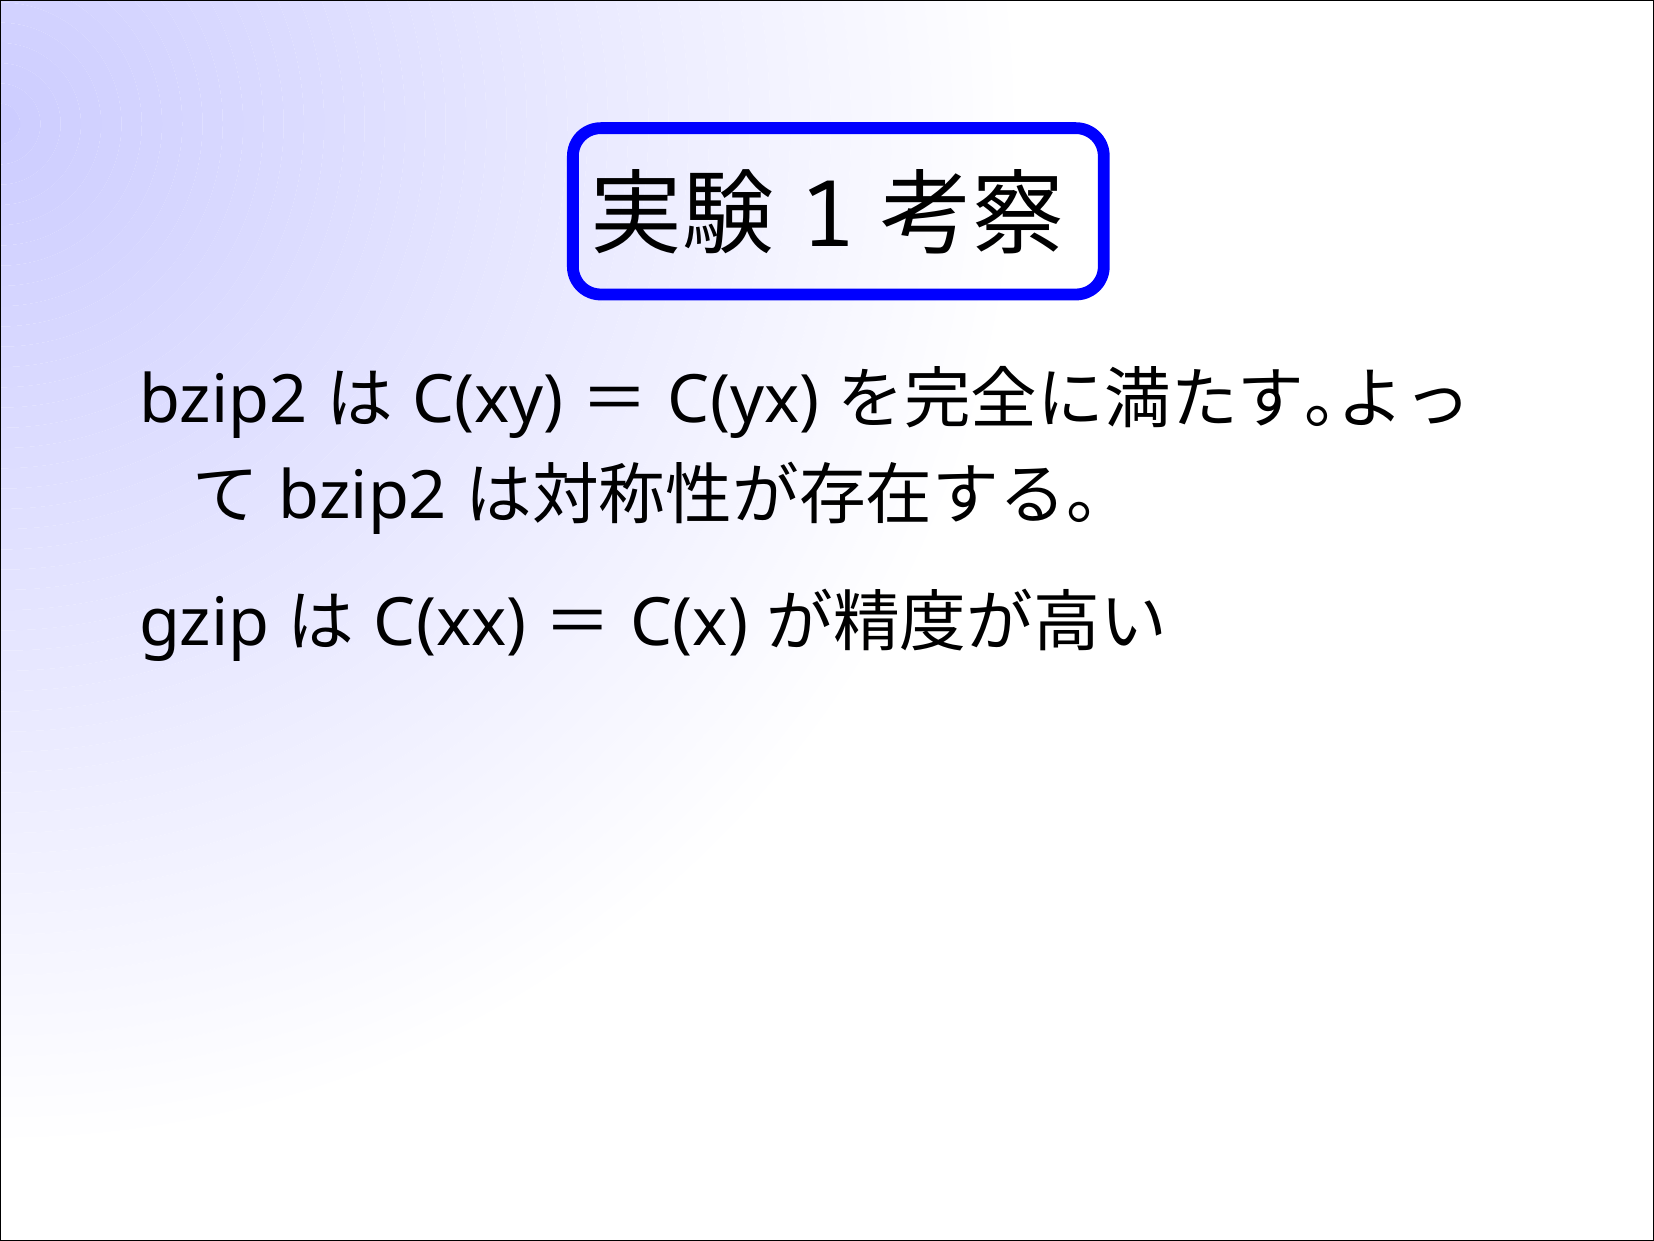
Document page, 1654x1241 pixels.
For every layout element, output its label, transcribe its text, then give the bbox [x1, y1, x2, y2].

title 実験1考察 [121, 102, 1534, 311]
list bzip2はC(xy)＝C(yx)を完全に満たす。よってbzip2は対称性が存在する。 gzipはC(xx)＝C(x)が精度が高い [121, 344, 1534, 1127]
